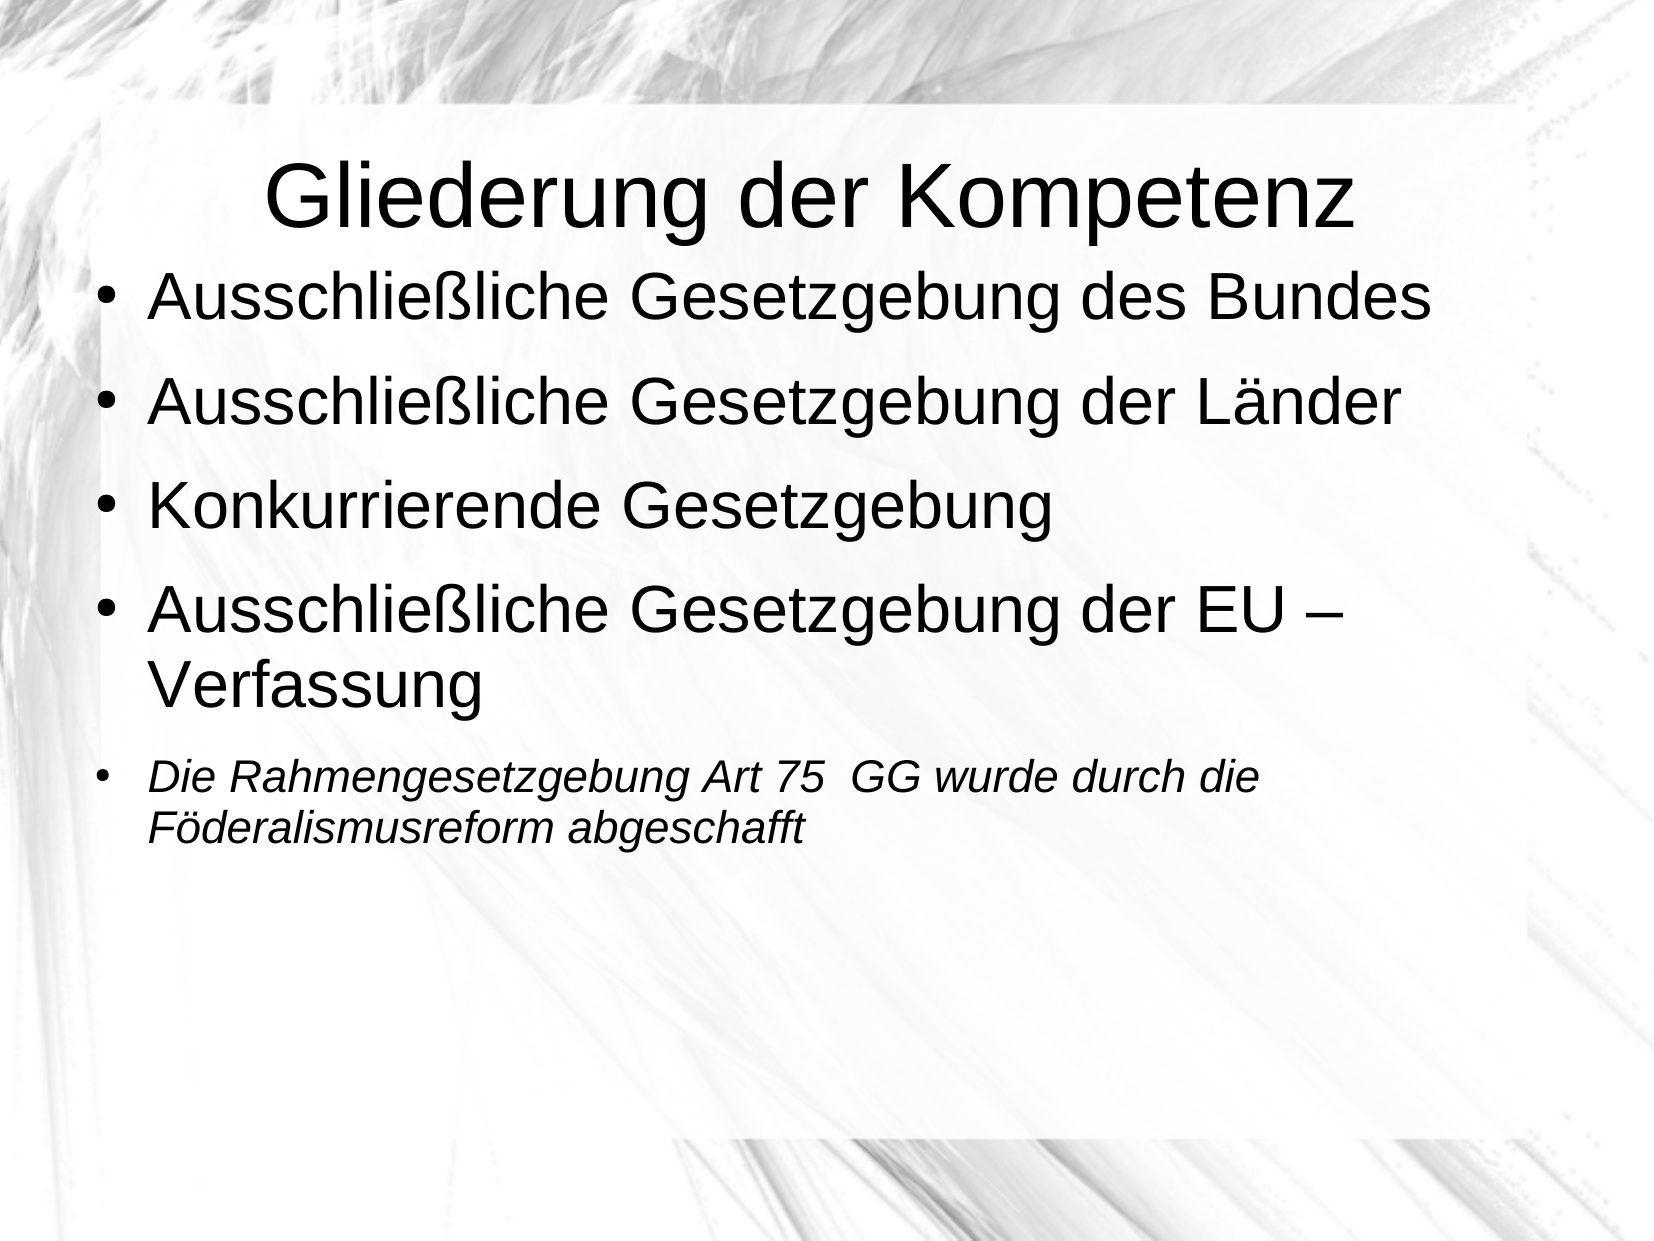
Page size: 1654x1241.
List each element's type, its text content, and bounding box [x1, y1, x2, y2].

list Ausschließliche Gesetzgebung des Bundes Ausschließliche Gesetzgebung der Länder Konkurrierende Gesetzgebung Ausschließliche Gesetzgebung der EU – Verfassung Die Rahmengesetzgebung Art 75 GG wurde durch die Föderalismusreform abgeschafft [76, 259, 1565, 1063]
picture [0, 0, 1654, 1241]
title Gliederung der Kompetenz [118, 112, 1506, 259]
